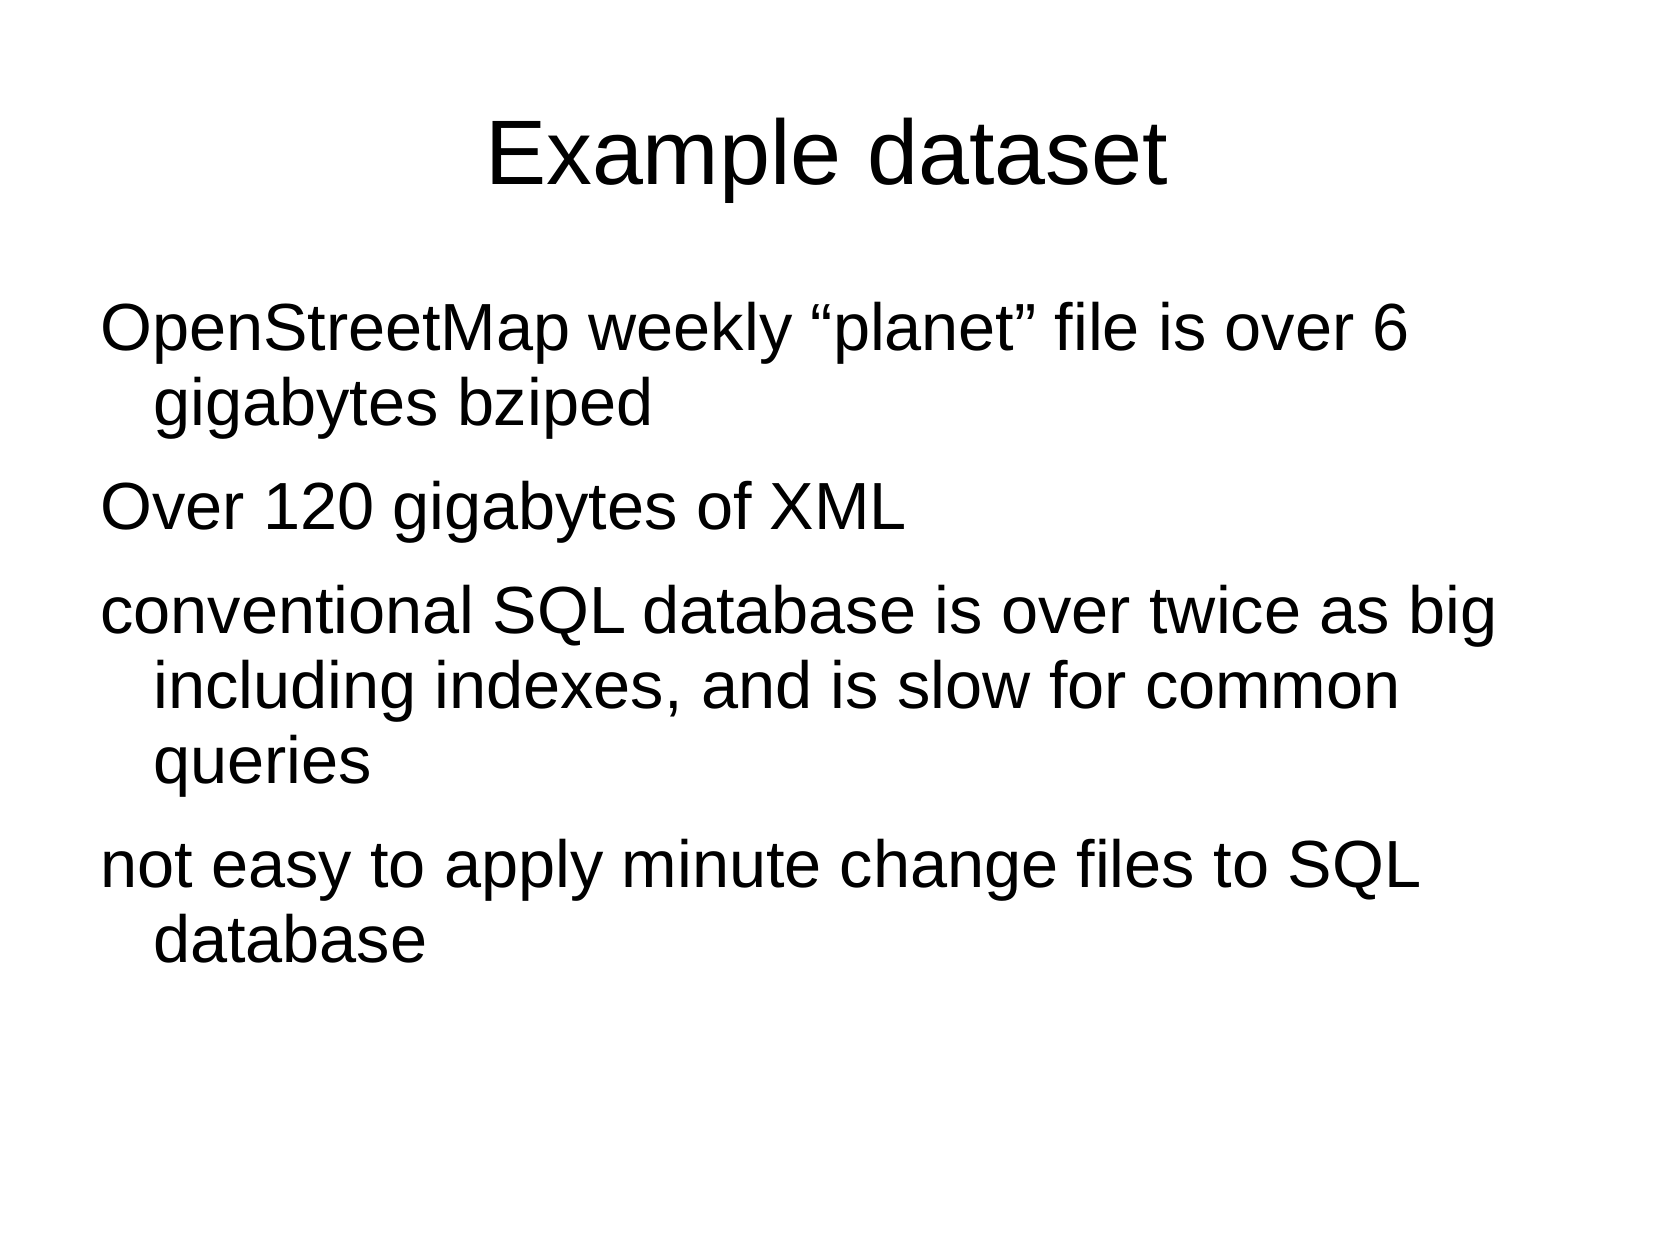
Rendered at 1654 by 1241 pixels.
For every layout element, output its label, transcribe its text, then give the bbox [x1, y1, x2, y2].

title Example dataset [82, 56, 1571, 250]
list OpenStreetMap weekly “planet” file is over 6 gigabytes bziped Over 120 gigabytes of XML conventional SQL database is over twice as big including indexes, and is slow for common queries not easy to apply minute change files to SQL database [82, 290, 1571, 1109]
